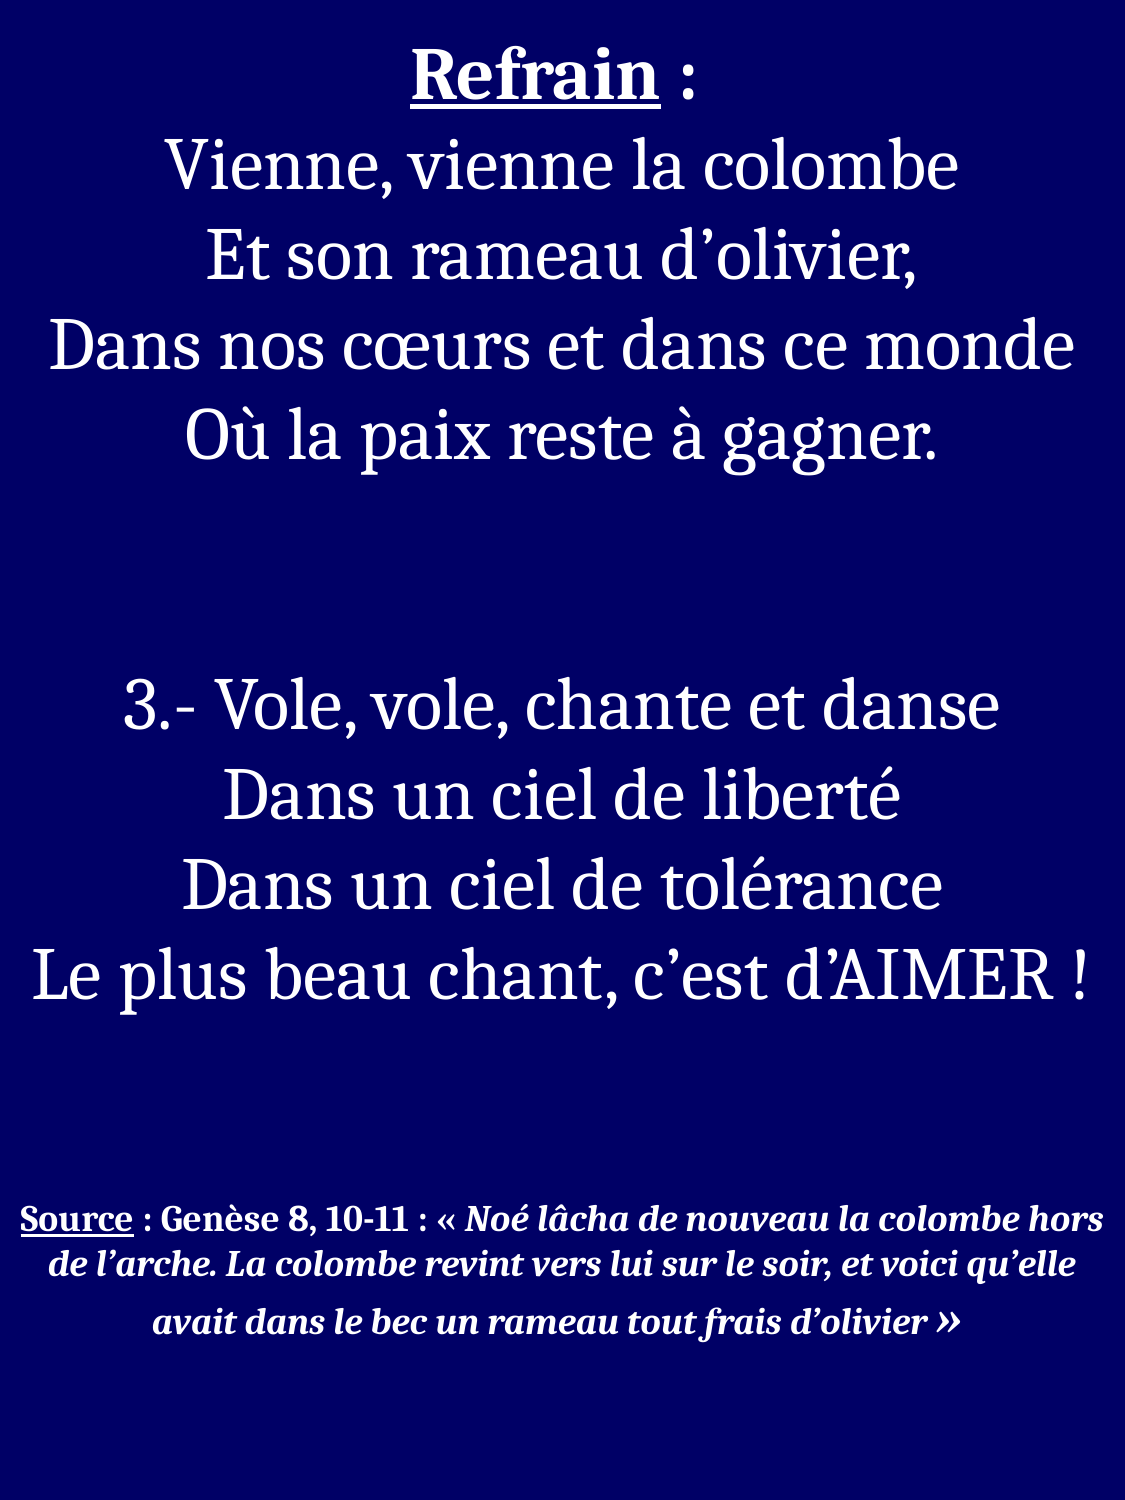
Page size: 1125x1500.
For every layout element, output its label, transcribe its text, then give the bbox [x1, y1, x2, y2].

text_box Refrain : Vienne, vienne la colombe Et son rameau d’olivier, Dans nos cœurs et dans ce monde Où la paix reste à gagner. 3.- Vole, vole, chante et danse Dans un ciel de liberté Dans un ciel de tolérance Le plus beau chant, c’est d’AIMER ! Source : Genèse 8, 10-11 : « Noé lâcha de nouveau la colombe hors de l’arche. La colombe revint vers lui sur le soir, et voici qu’elle avait dans le bec un rameau tout frais d’olivier » [0, 16, 1125, 1382]
